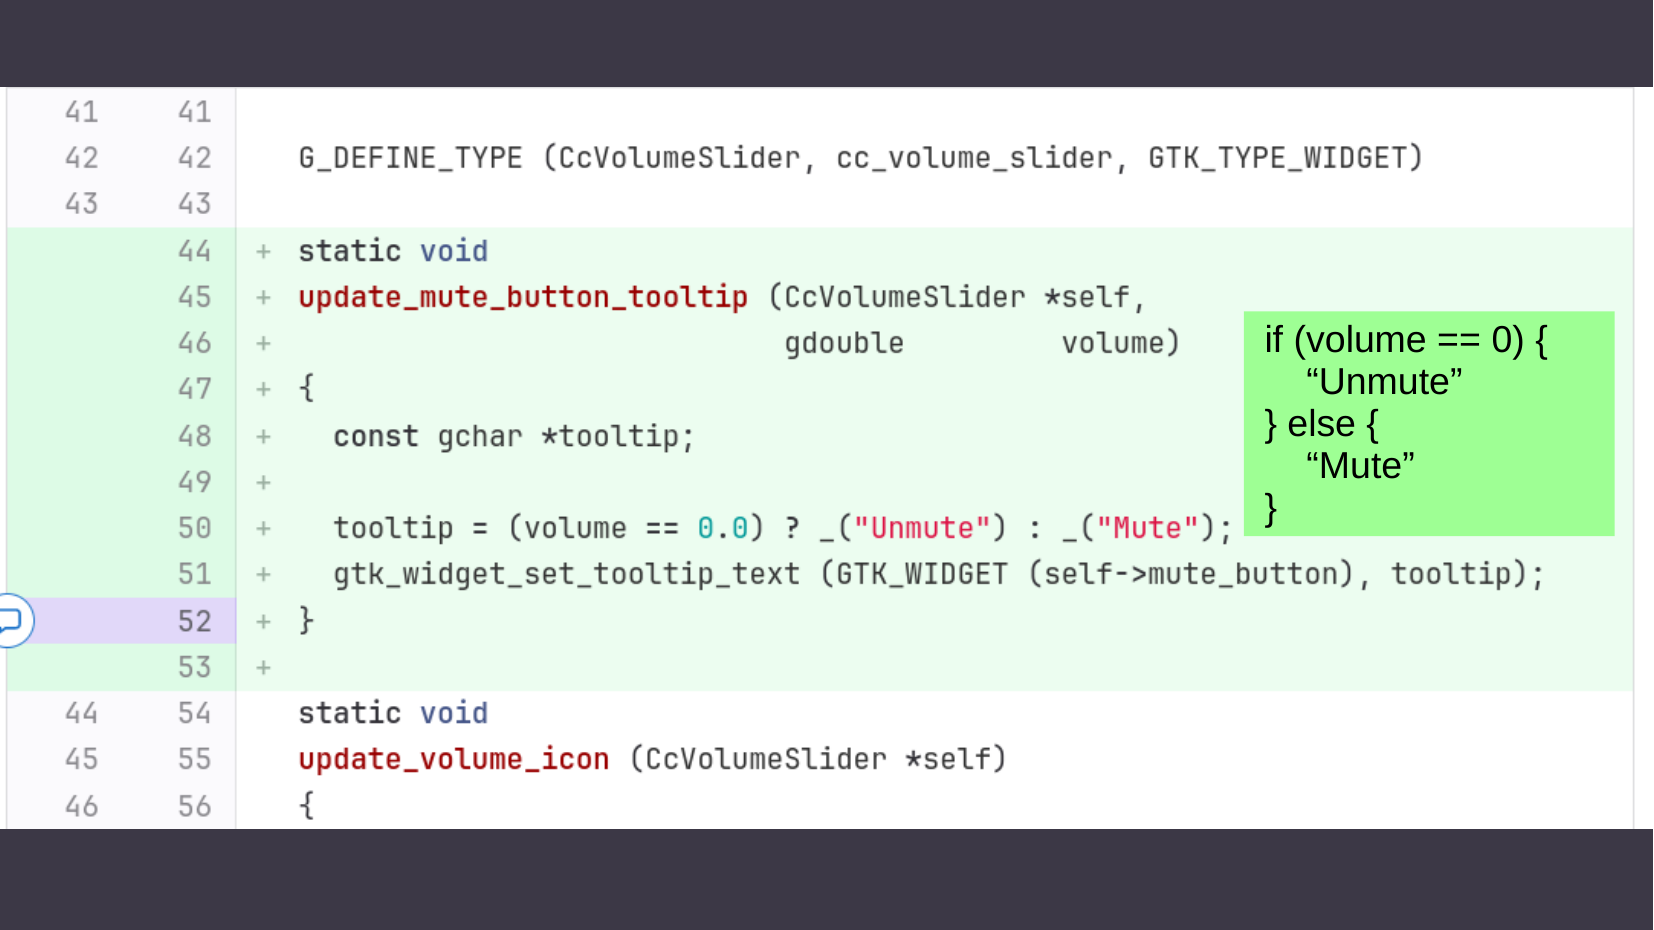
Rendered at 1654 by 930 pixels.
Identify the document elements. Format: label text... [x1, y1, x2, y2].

text_box [1243, 311, 1249, 537]
picture [0, 87, 1653, 829]
text_box if (volume == 0) { “Unmute” } else { “Mute” } [1249, 311, 1634, 537]
